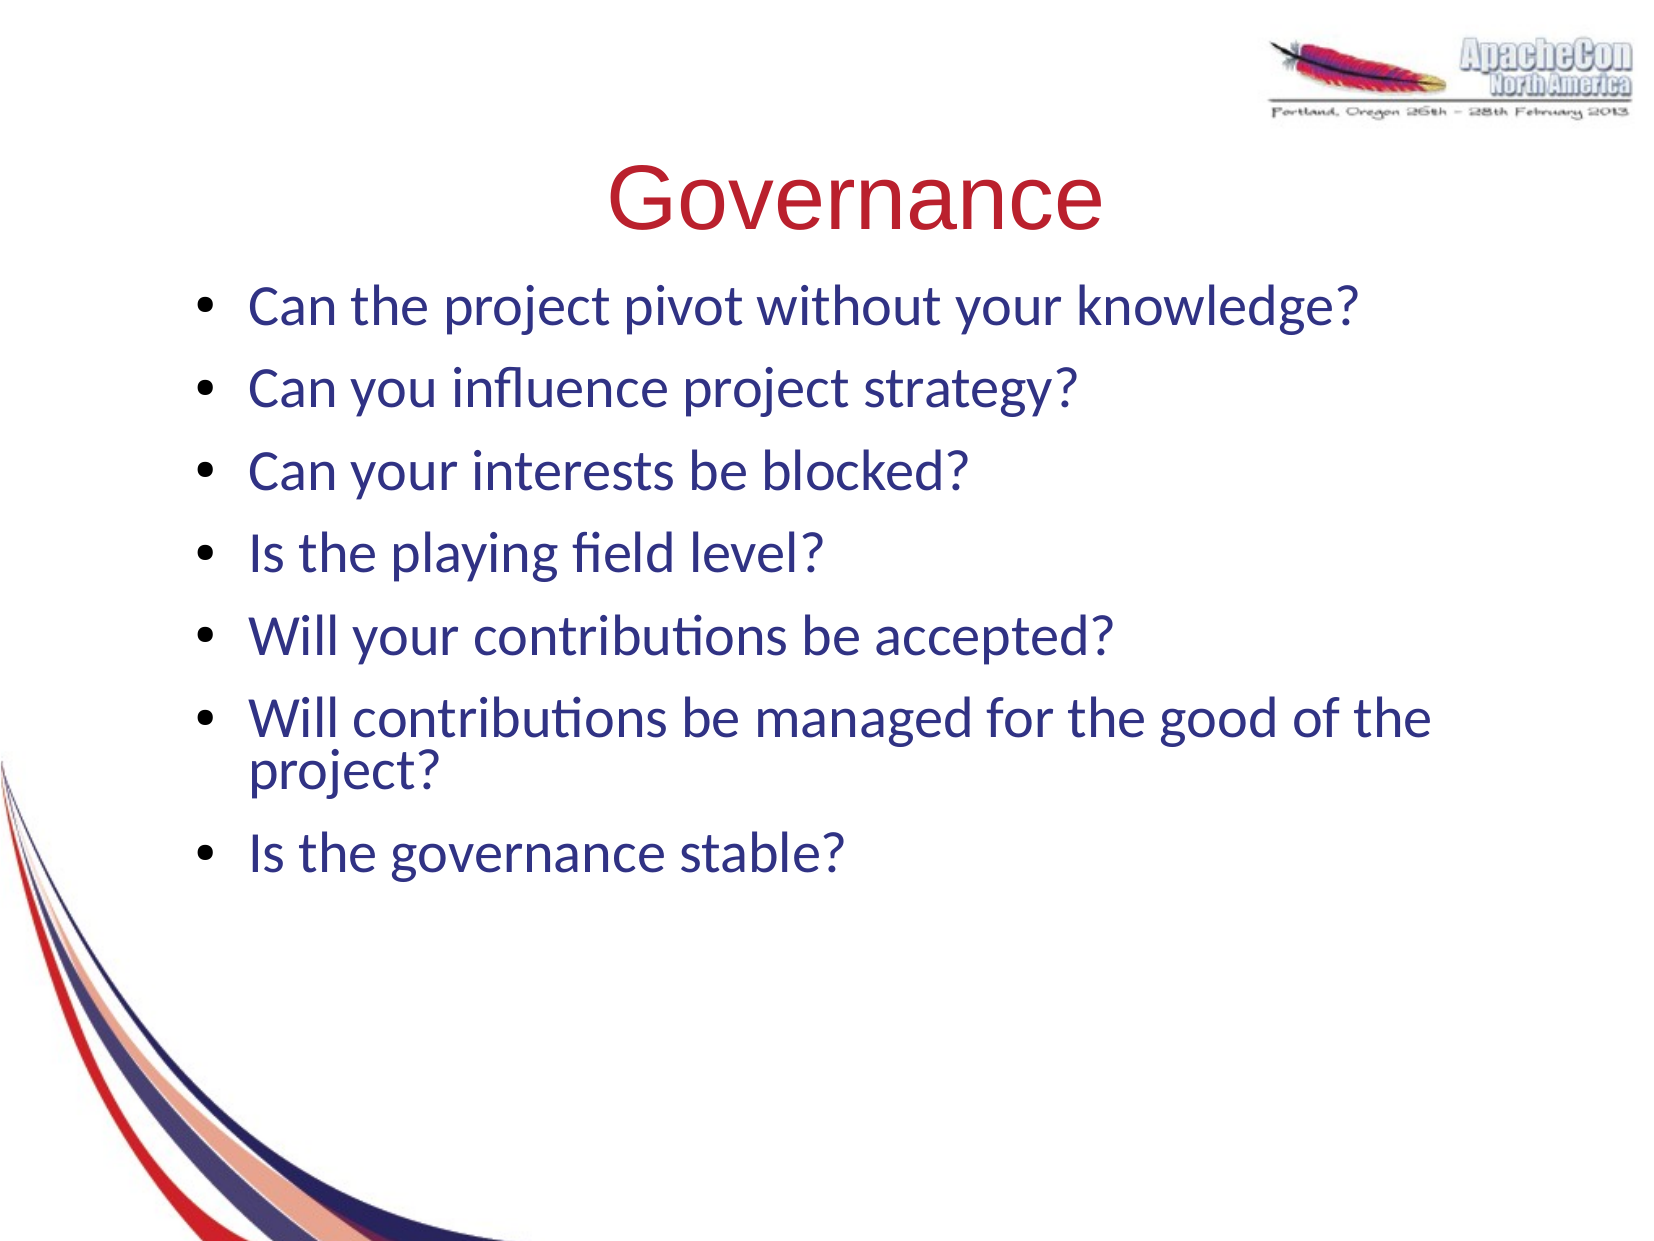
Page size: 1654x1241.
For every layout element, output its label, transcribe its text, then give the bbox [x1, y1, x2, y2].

title Governance [177, 141, 1536, 254]
picture [0, 0, 1654, 1241]
list Can the project pivot without your knowledge? Can you influence project strategy? Can your interests be blocked? Is the playing field level? Will your contributions be accepted? Will contributions be managed for the good of the project? Is the governance stable? [177, 283, 1536, 1019]
